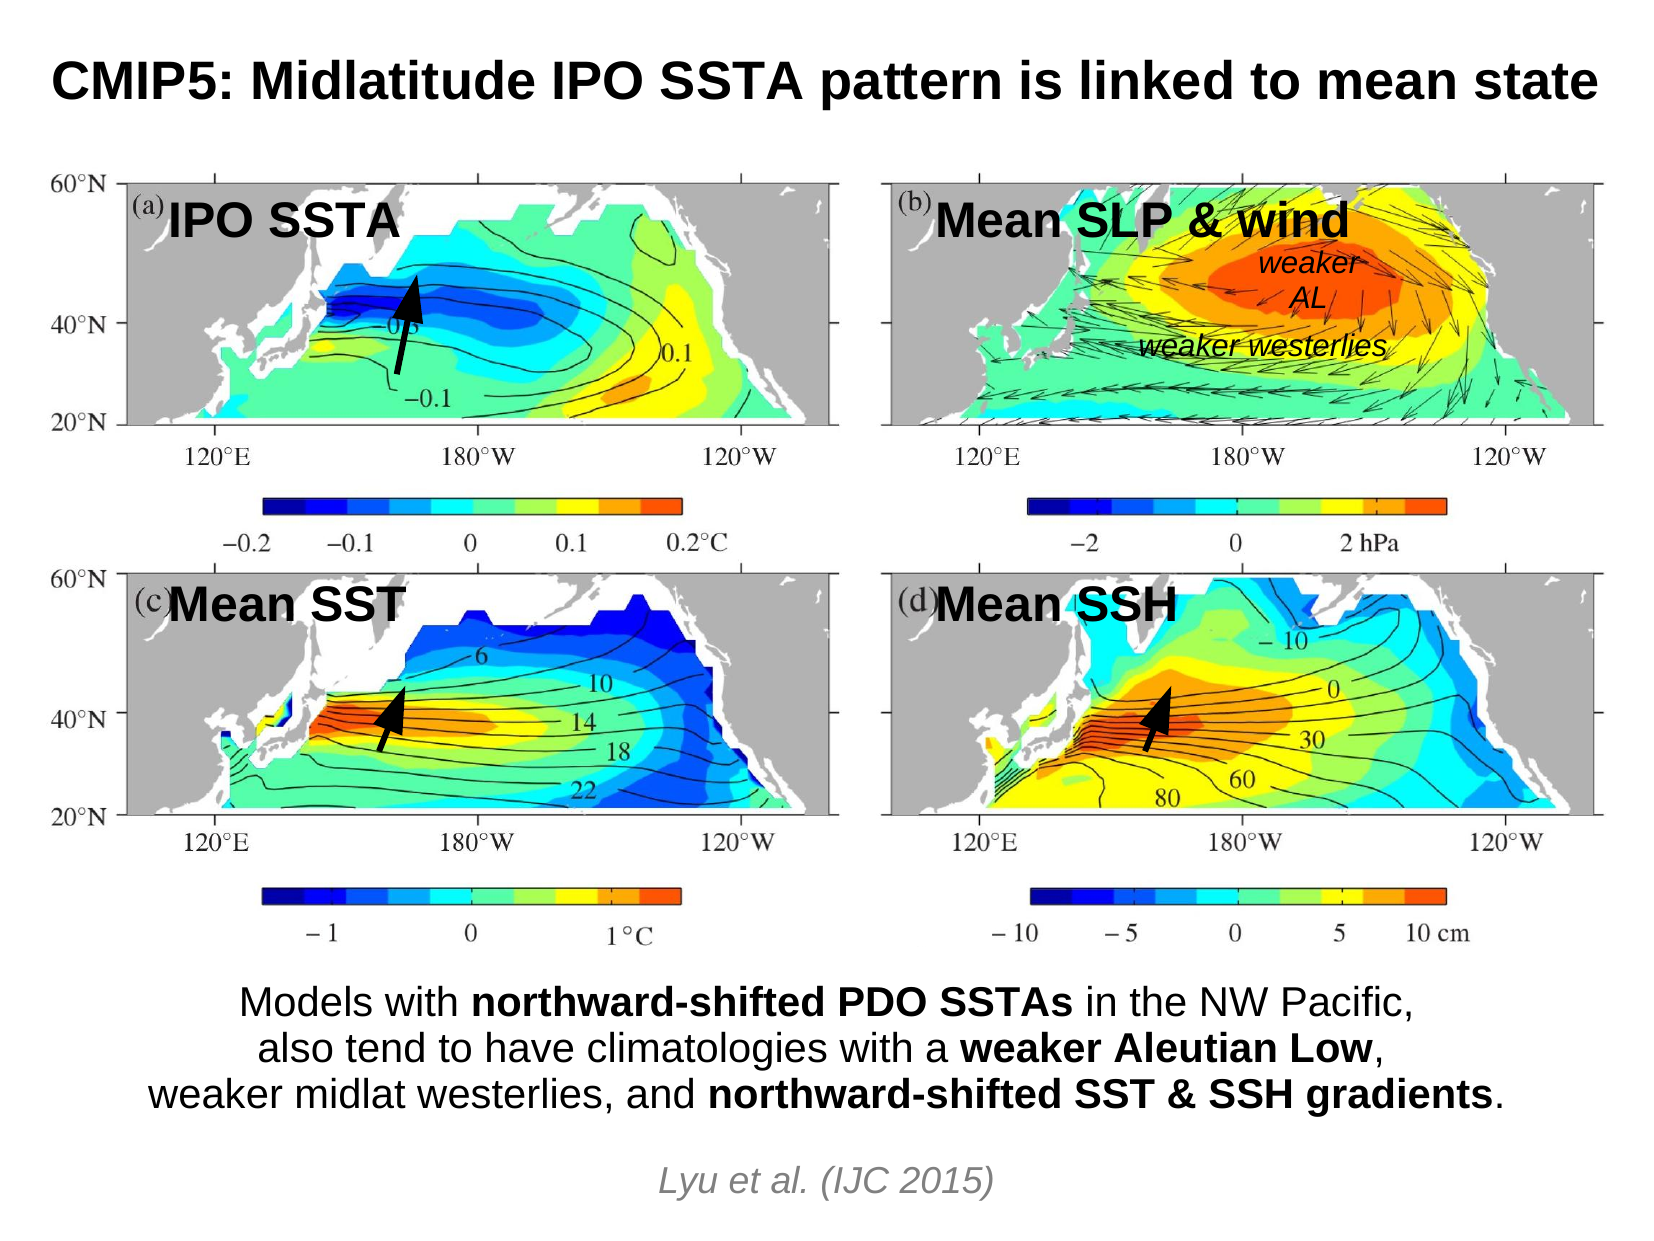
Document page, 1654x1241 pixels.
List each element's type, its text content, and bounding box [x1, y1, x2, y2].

text_box IPO SSTA [169, 186, 816, 248]
text_box weaker AL [1217, 239, 1401, 321]
text_box weaker westerlies [1086, 321, 1440, 372]
text_box Models with northward-shifted PDO SSTAs in the NW Pacific, also tend to have climatologies with a weaker Aleutian Low, weaker midlat westerlies, and northward-shifted SST & SSH gradients. [5, 972, 1649, 1127]
text_box Mean SSH [935, 571, 1582, 633]
text_box Lyu et al. (IJC 2015) [617, 1153, 1037, 1201]
text_box CMIP5: Midlatitude IPO SSTA pattern is linked to mean state [18, 35, 1635, 111]
text_box Mean SST [169, 571, 816, 633]
text_box Mean SLP & wind [935, 186, 1580, 248]
picture [46, 167, 1607, 947]
